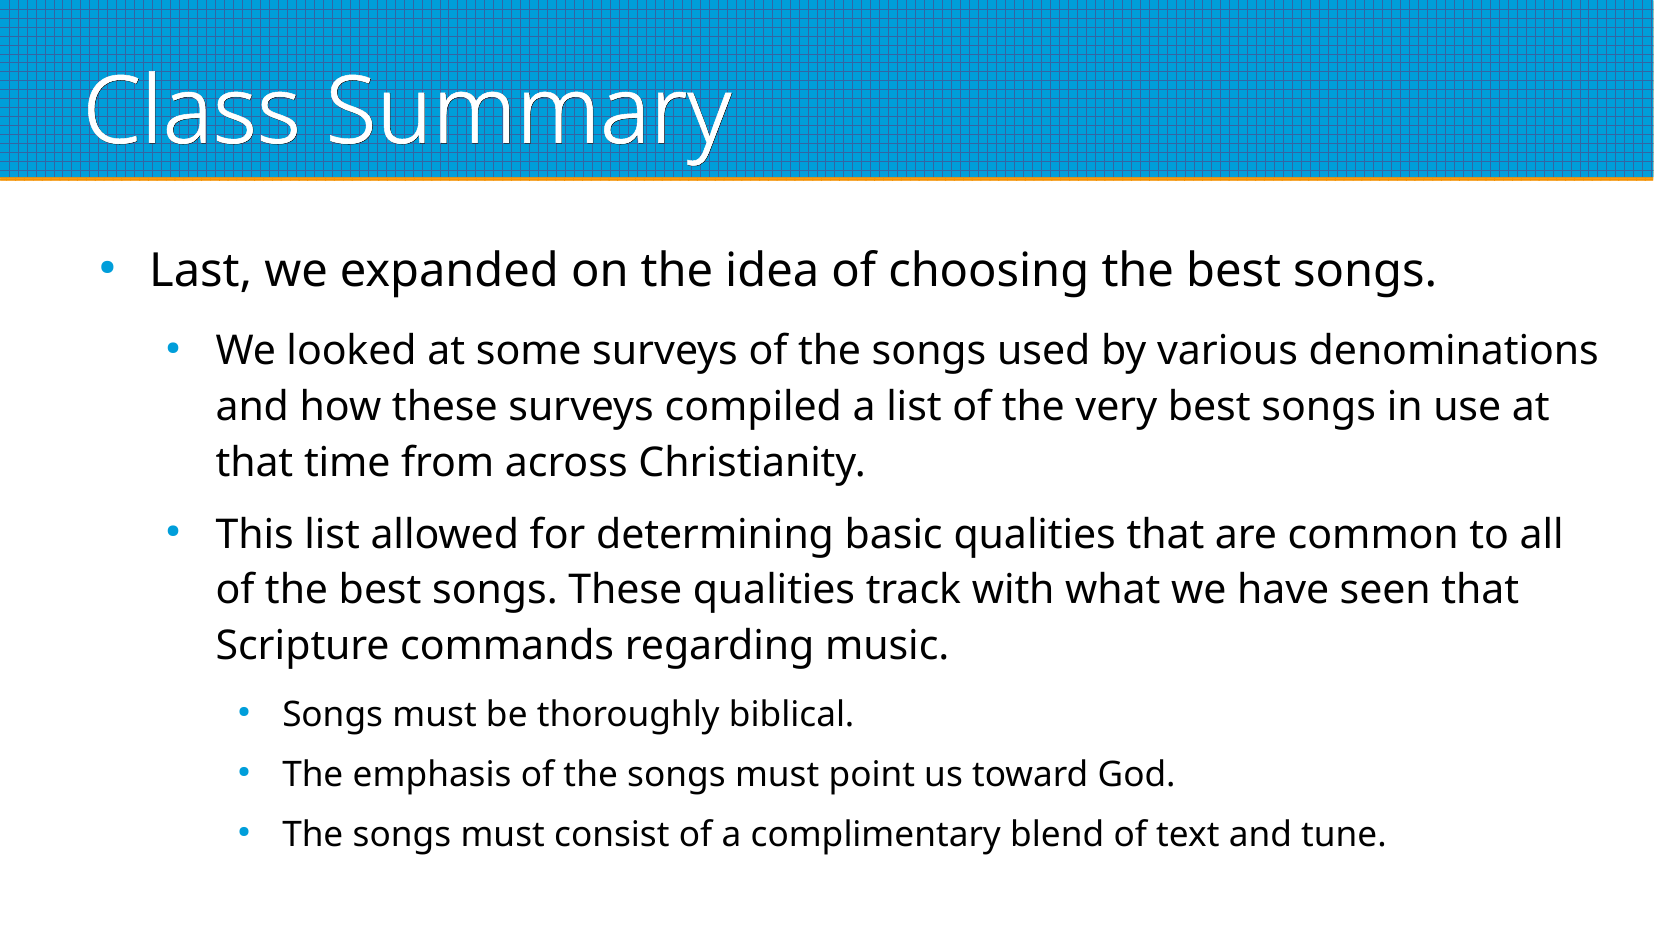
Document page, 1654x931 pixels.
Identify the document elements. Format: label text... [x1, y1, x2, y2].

title Class Summary [82, 14, 1571, 171]
list Last, we expanded on the idea of choosing the best songs. We looked at some surveys of the songs used by various denominations and how these surveys compiled a list of the very best songs in use at that time from across Christianity. This list allowed for determining basic qualities that are common to all of the best songs. These qualities track with what we have seen that Scripture commands regarding music. Songs must be thoroughly biblical. The emphasis of the songs must point us toward God. The songs must consist of a complimentary blend of text and tune. [82, 236, 1613, 863]
